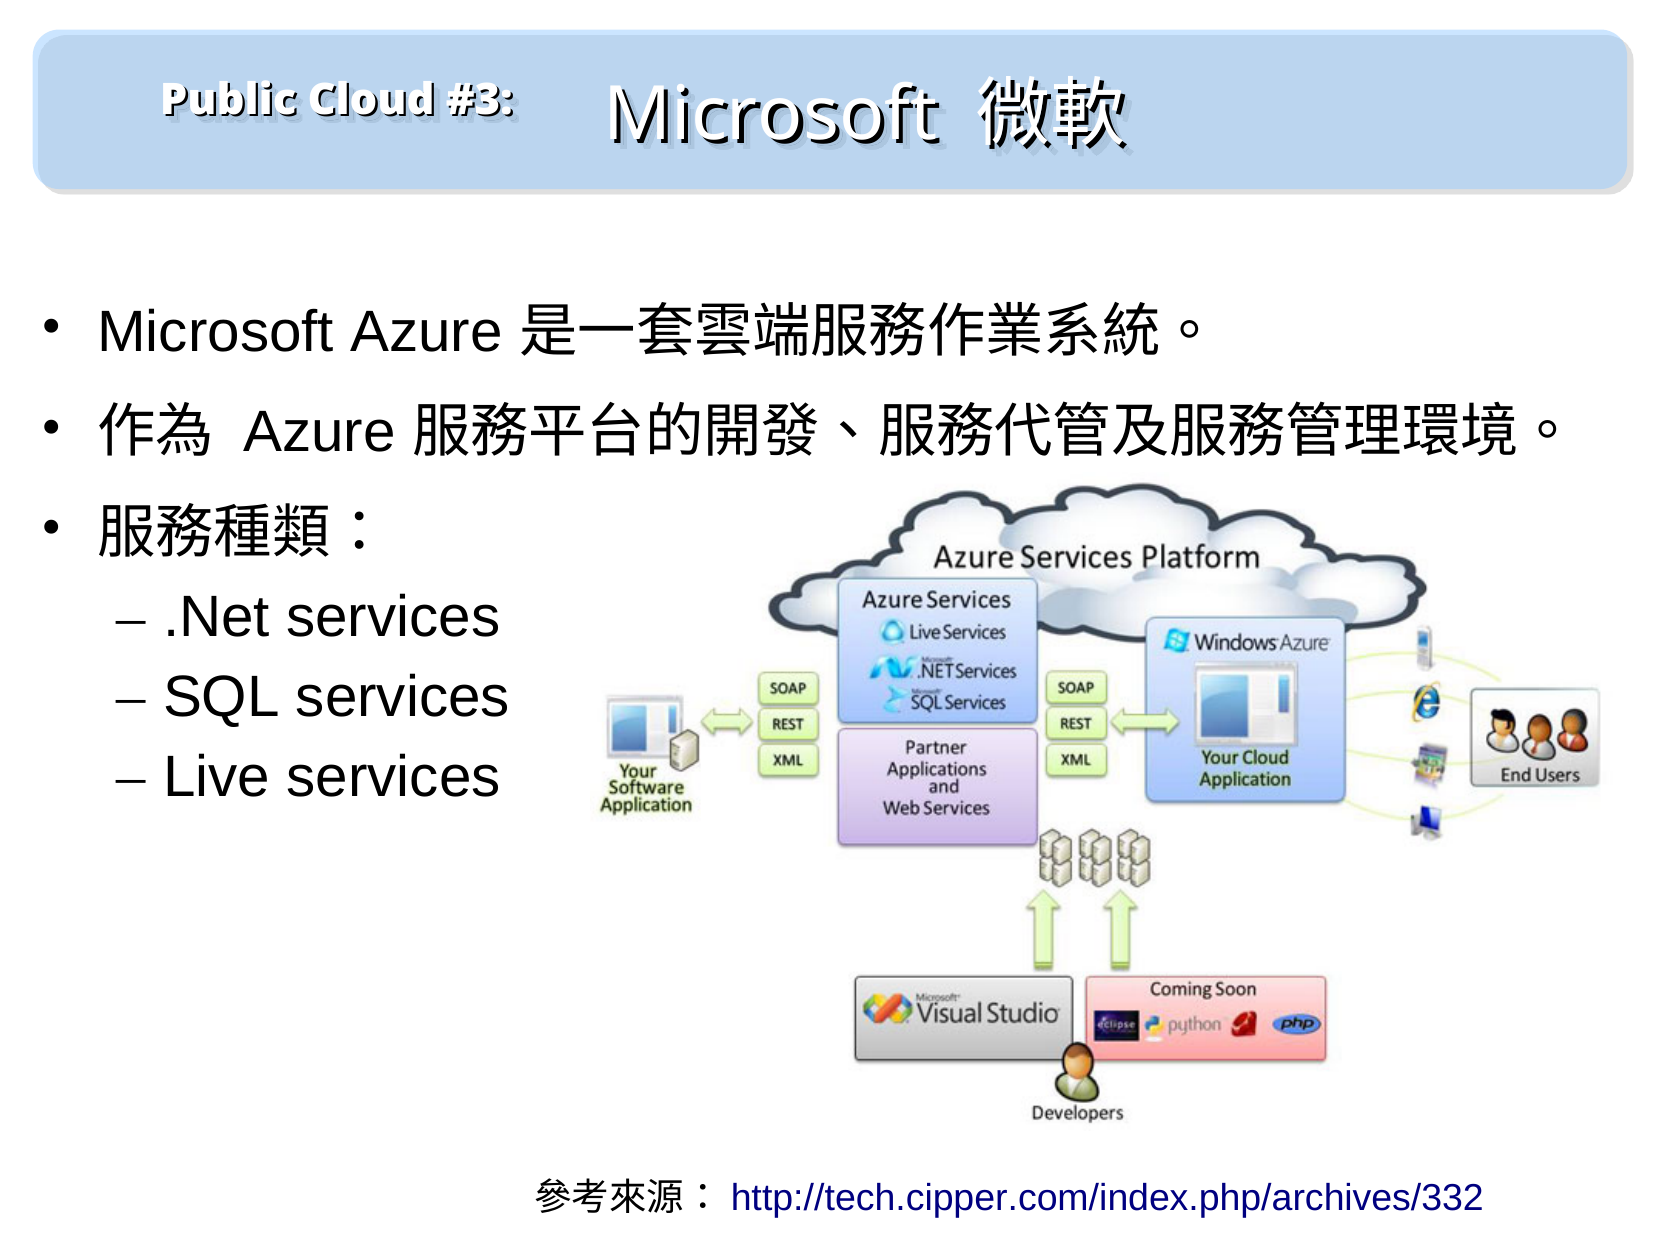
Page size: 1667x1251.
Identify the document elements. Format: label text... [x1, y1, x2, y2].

picture [590, 472, 1616, 1132]
text_box 參考來源：http://tech.cipper.com/index.php/archives/332 [519, 1165, 1654, 1241]
text_box Public Cloud #3: Microsoft 微軟 [32, 29, 1628, 190]
list Microsoft Azure 是一套雲端服務作業系統。 作為 Azure 服務平台的開發、服務代管及服務管理環境。 服務種類： .Net services SQL services Live services [41, 283, 1607, 1105]
